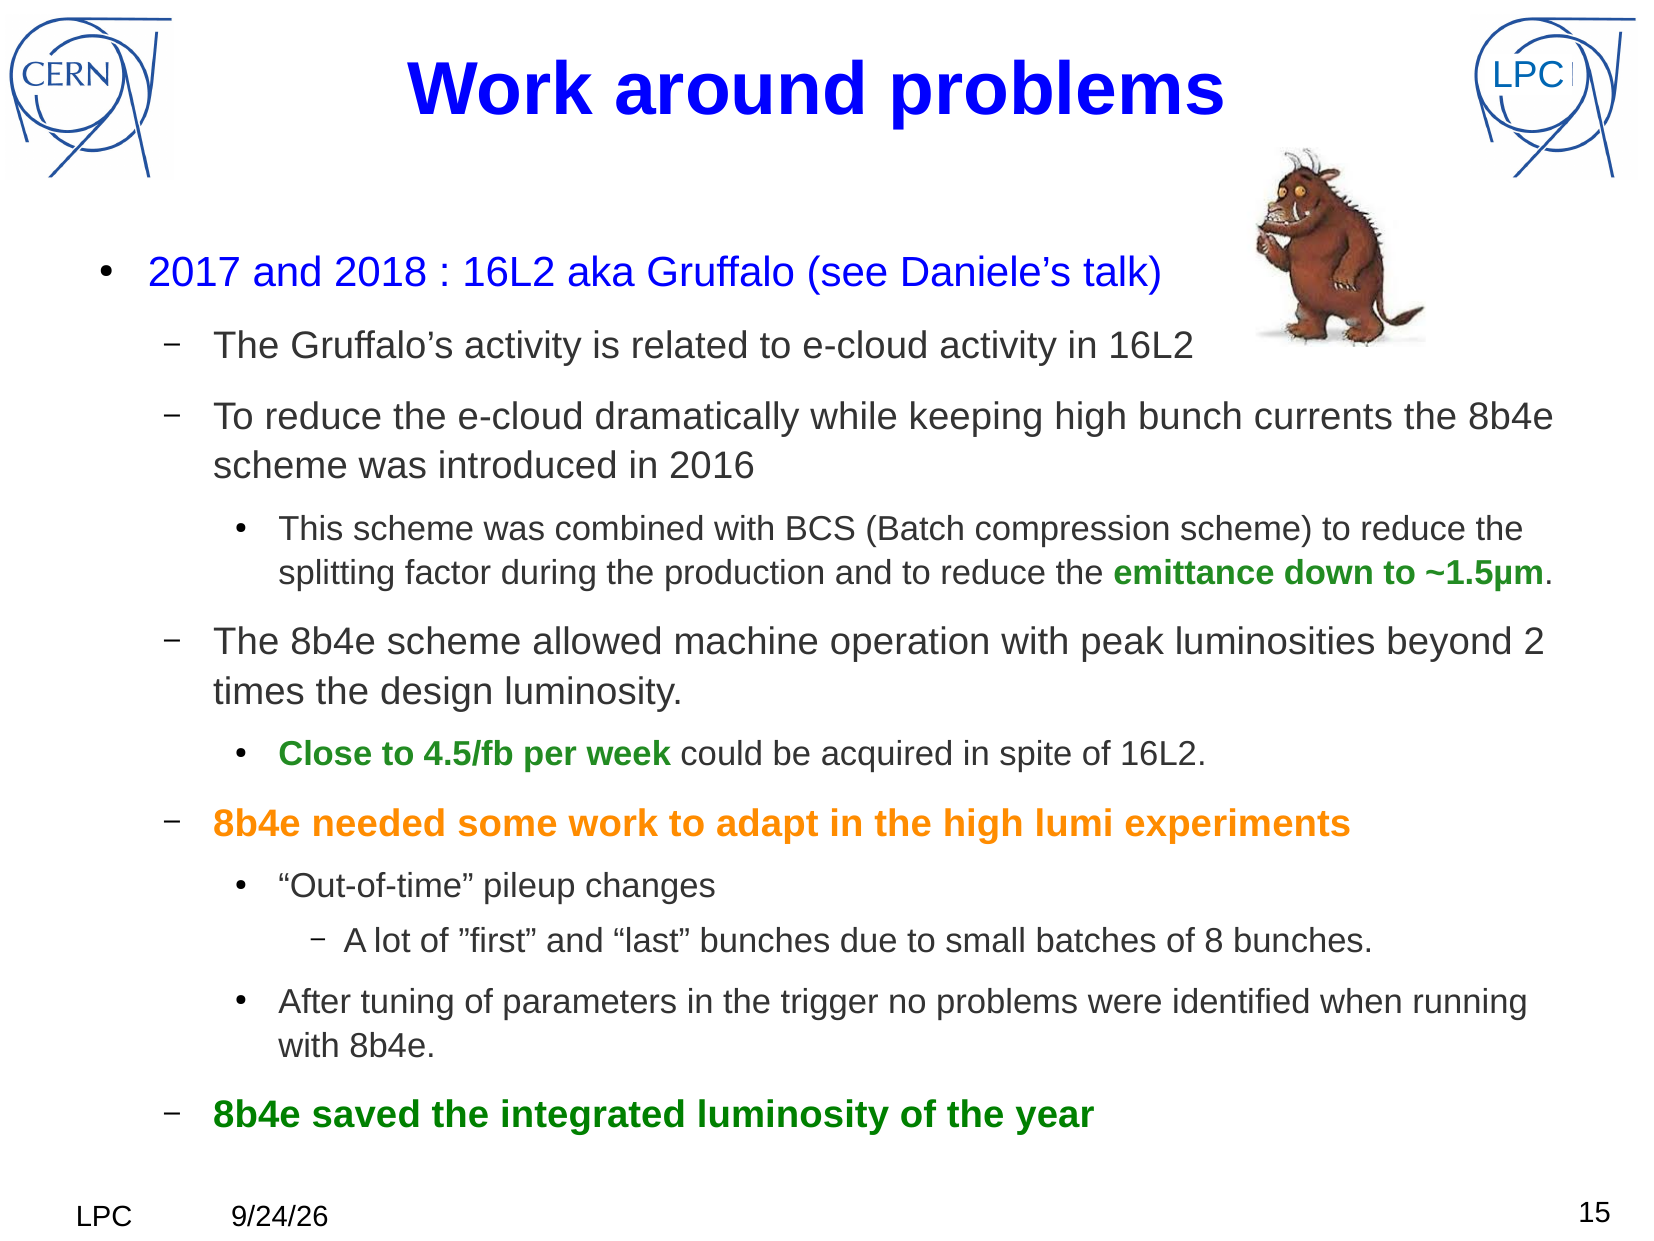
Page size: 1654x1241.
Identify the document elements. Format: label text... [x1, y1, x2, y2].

list 2017 and 2018 : 16L2 aka Gruffalo (see Daniele’s talk) The Gruffalo’s activity is related to e-cloud activity in 16L2 To reduce the e-cloud dramatically while keeping high bunch currents the 8b4e scheme was introduced in 2016 This scheme was combined with BCS (Batch compression scheme) to reduce the splitting factor during the production and to reduce the emittance down to ~1.5µm. The 8b4e scheme allowed machine operation with peak luminosities beyond 2 times the design luminosity. Close to 4.5/fb per week could be acquired in spite of 16L2. 8b4e needed some work to adapt in the high lumi experiments “Out-of-time” pileup changes A lot of ”first” and “last” bunches due to small batches of 8 bunches. After tuning of parameters in the trigger no problems were identified when running with 8b4e. 8b4e saved the integrated luminosity of the year [82, 225, 1571, 1141]
picture [1470, 14, 1638, 180]
title Work around problems [173, 5, 1461, 172]
picture [1199, 172, 1457, 225]
picture [5, 14, 174, 180]
